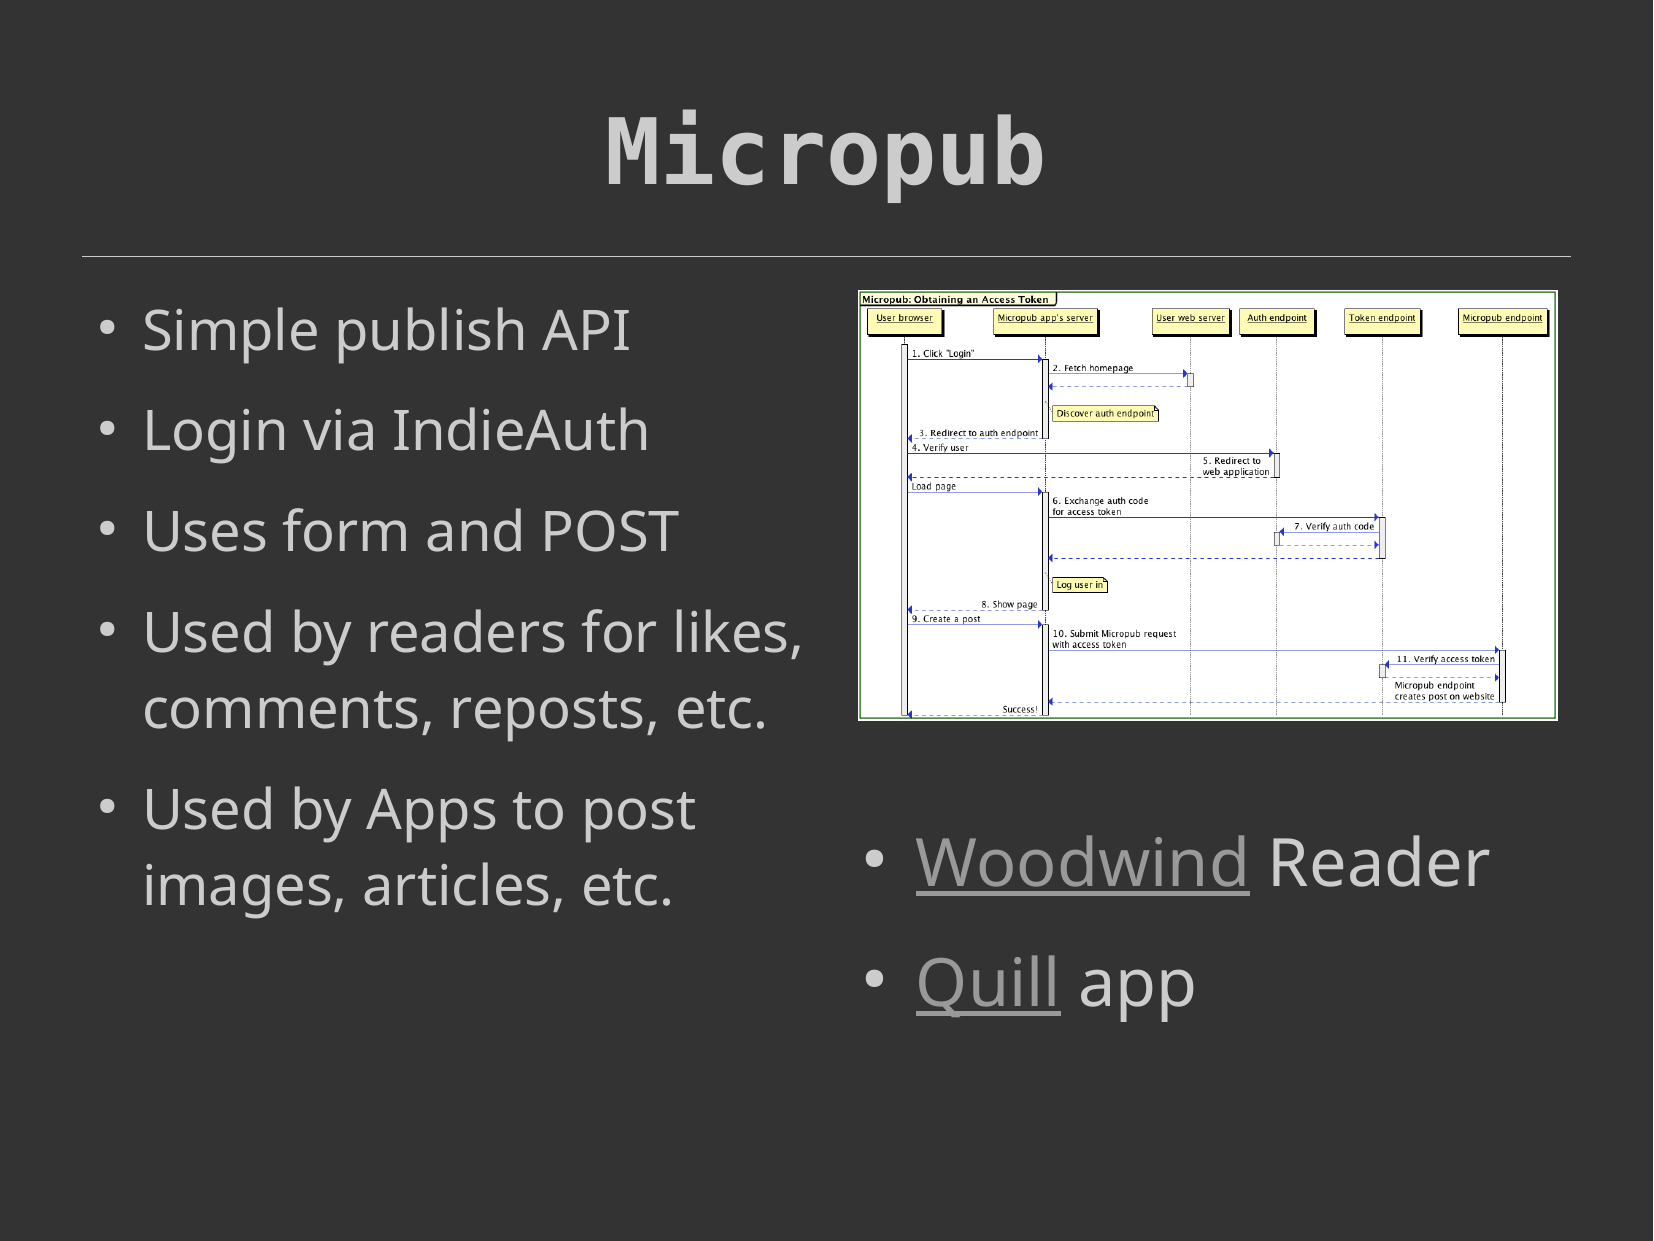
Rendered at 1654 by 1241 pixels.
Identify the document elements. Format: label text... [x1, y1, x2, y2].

picture [858, 290, 1558, 721]
list Simple publish API Login via IndieAuth Uses form and POST Used by readers for likes, comments, reposts, etc. Used by Apps to post images, articles, etc. [82, 290, 809, 1010]
list Woodwind Reader Quill app [844, 814, 1571, 1033]
title Micropub [82, 49, 1571, 257]
